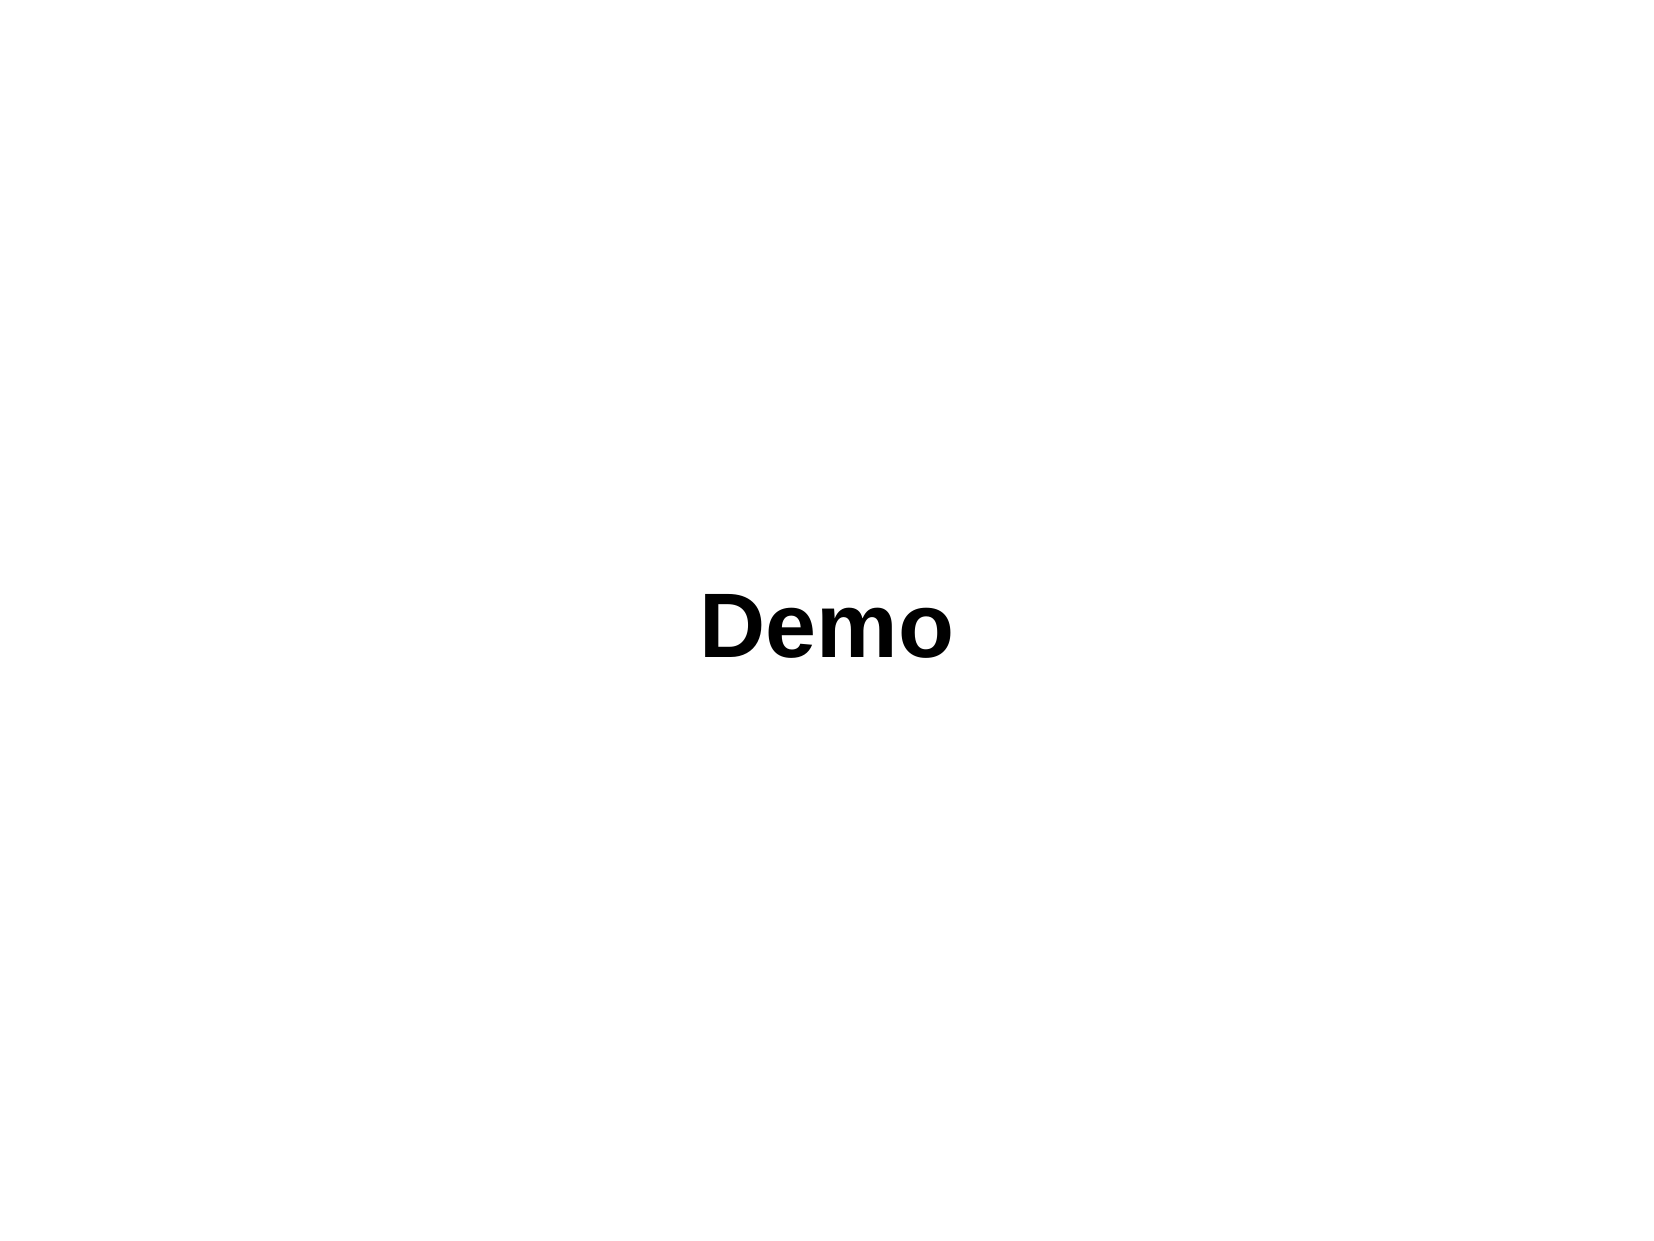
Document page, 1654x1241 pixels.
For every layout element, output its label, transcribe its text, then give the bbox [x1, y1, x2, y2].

title Demo [82, 521, 1571, 729]
